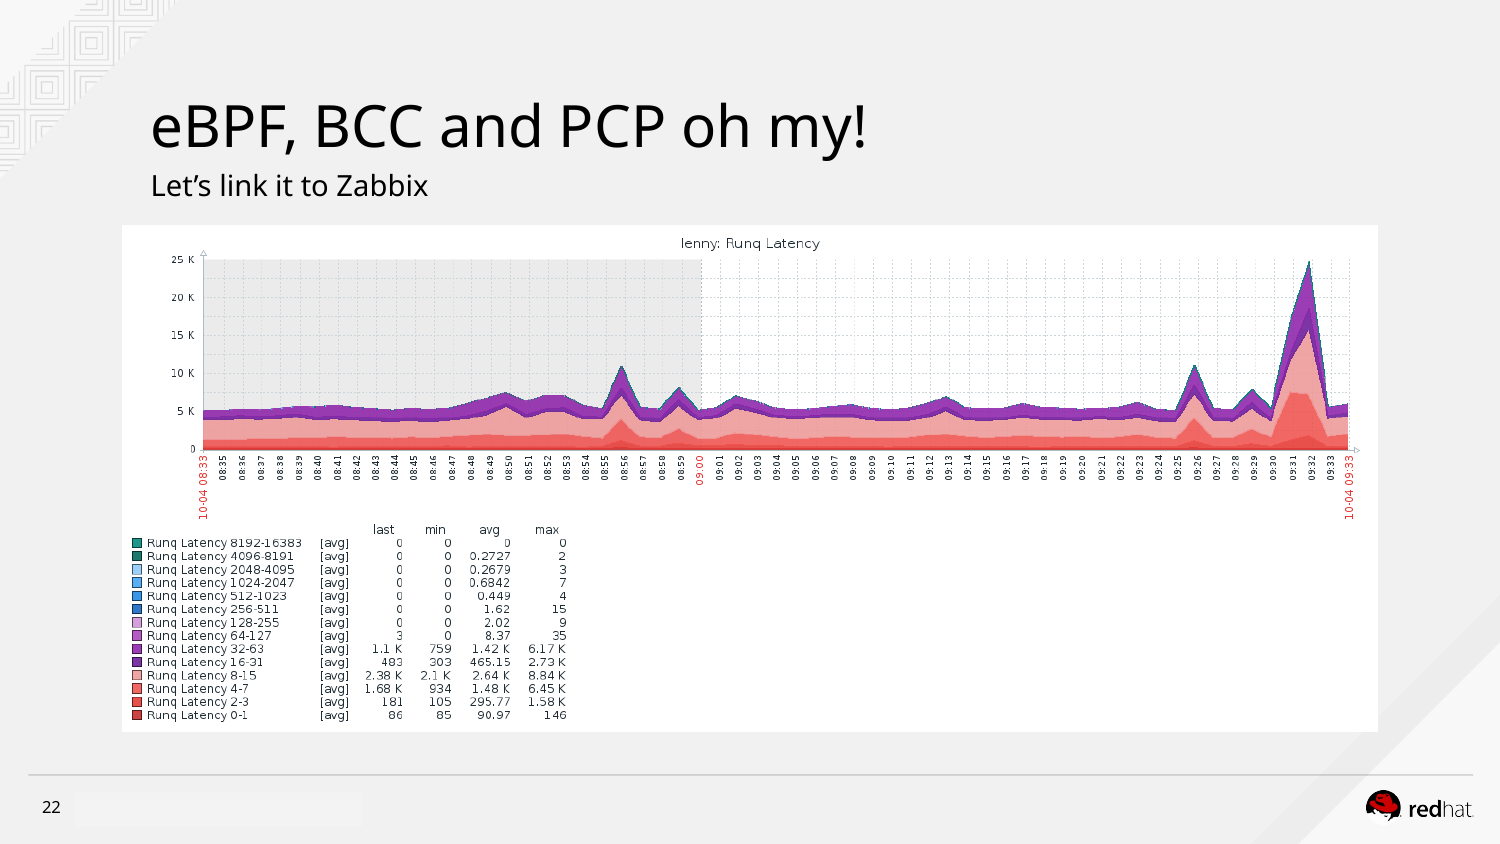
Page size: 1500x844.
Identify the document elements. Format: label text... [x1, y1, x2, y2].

slide_number <number> [16, 776, 77, 842]
picture [0, 0, 1500, 844]
title eBPF, BCC and PCP oh my! [135, 0, 1365, 152]
subtitle Let’s link it to Zabbix [135, 152, 1365, 218]
